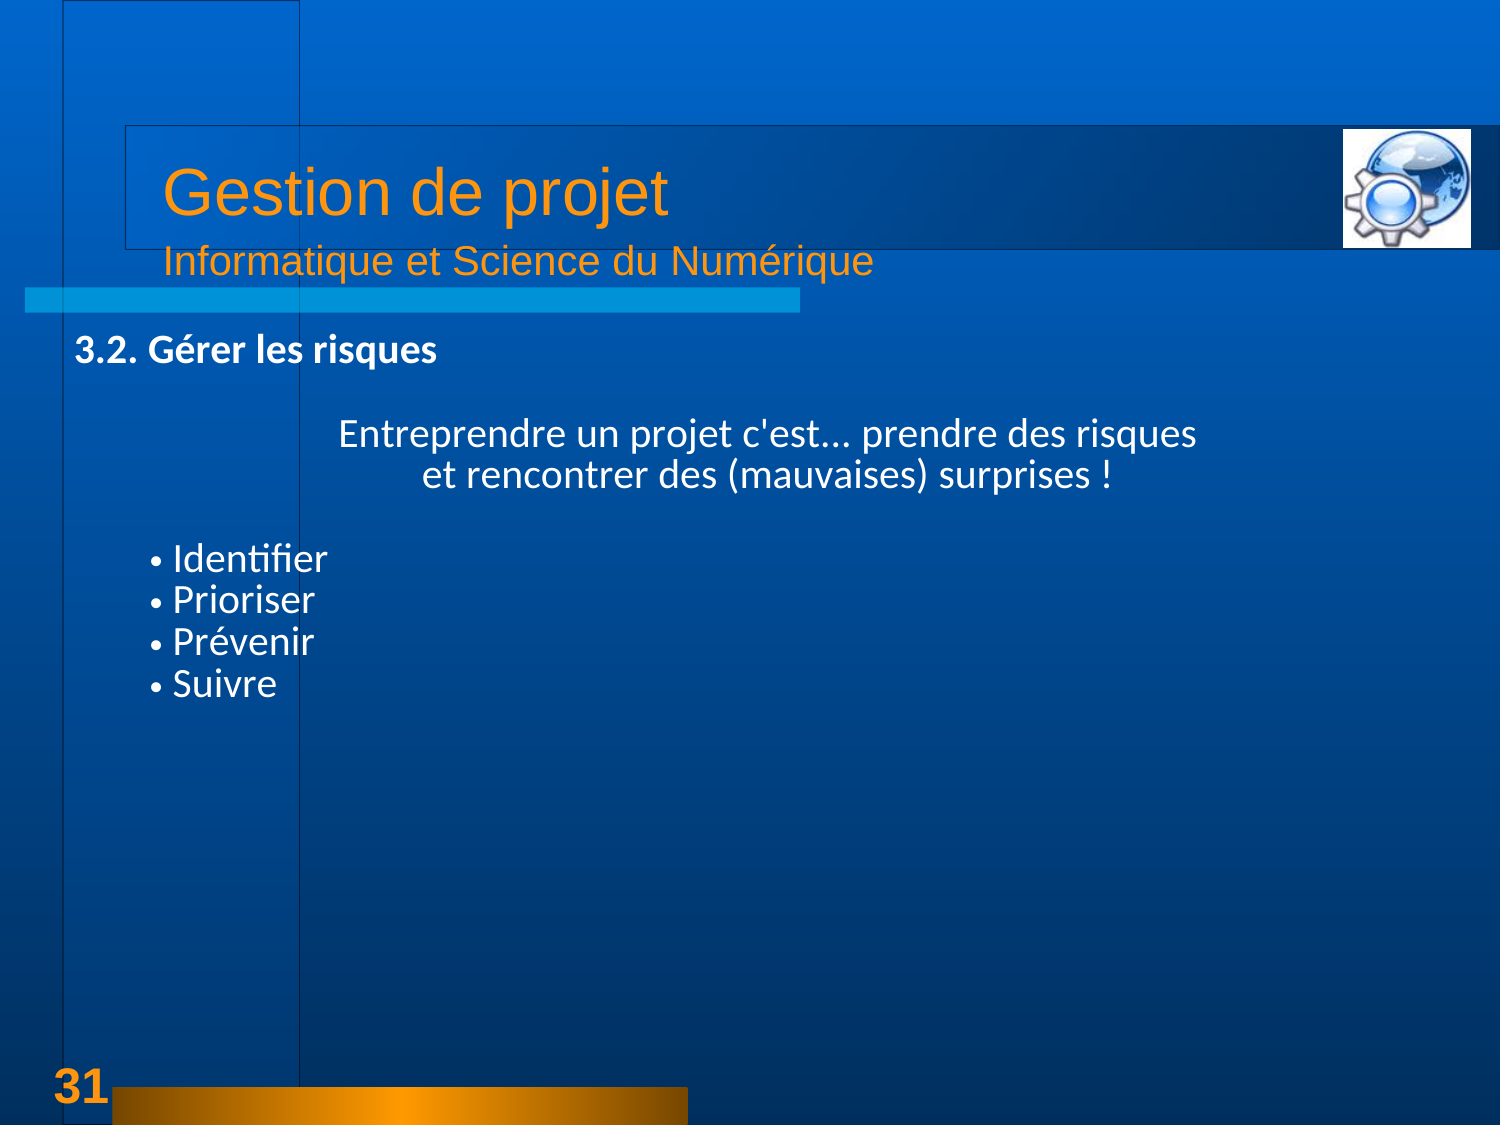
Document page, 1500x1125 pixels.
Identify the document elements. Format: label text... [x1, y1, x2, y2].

picture [1343, 129, 1471, 248]
text_box 3.2. Gérer les risques Entreprendre un projet c'est... prendre des risques et rencontrer des (mauvaises) surprises ! Identifier Prioriser Prévenir Suivre [59, 324, 1477, 901]
